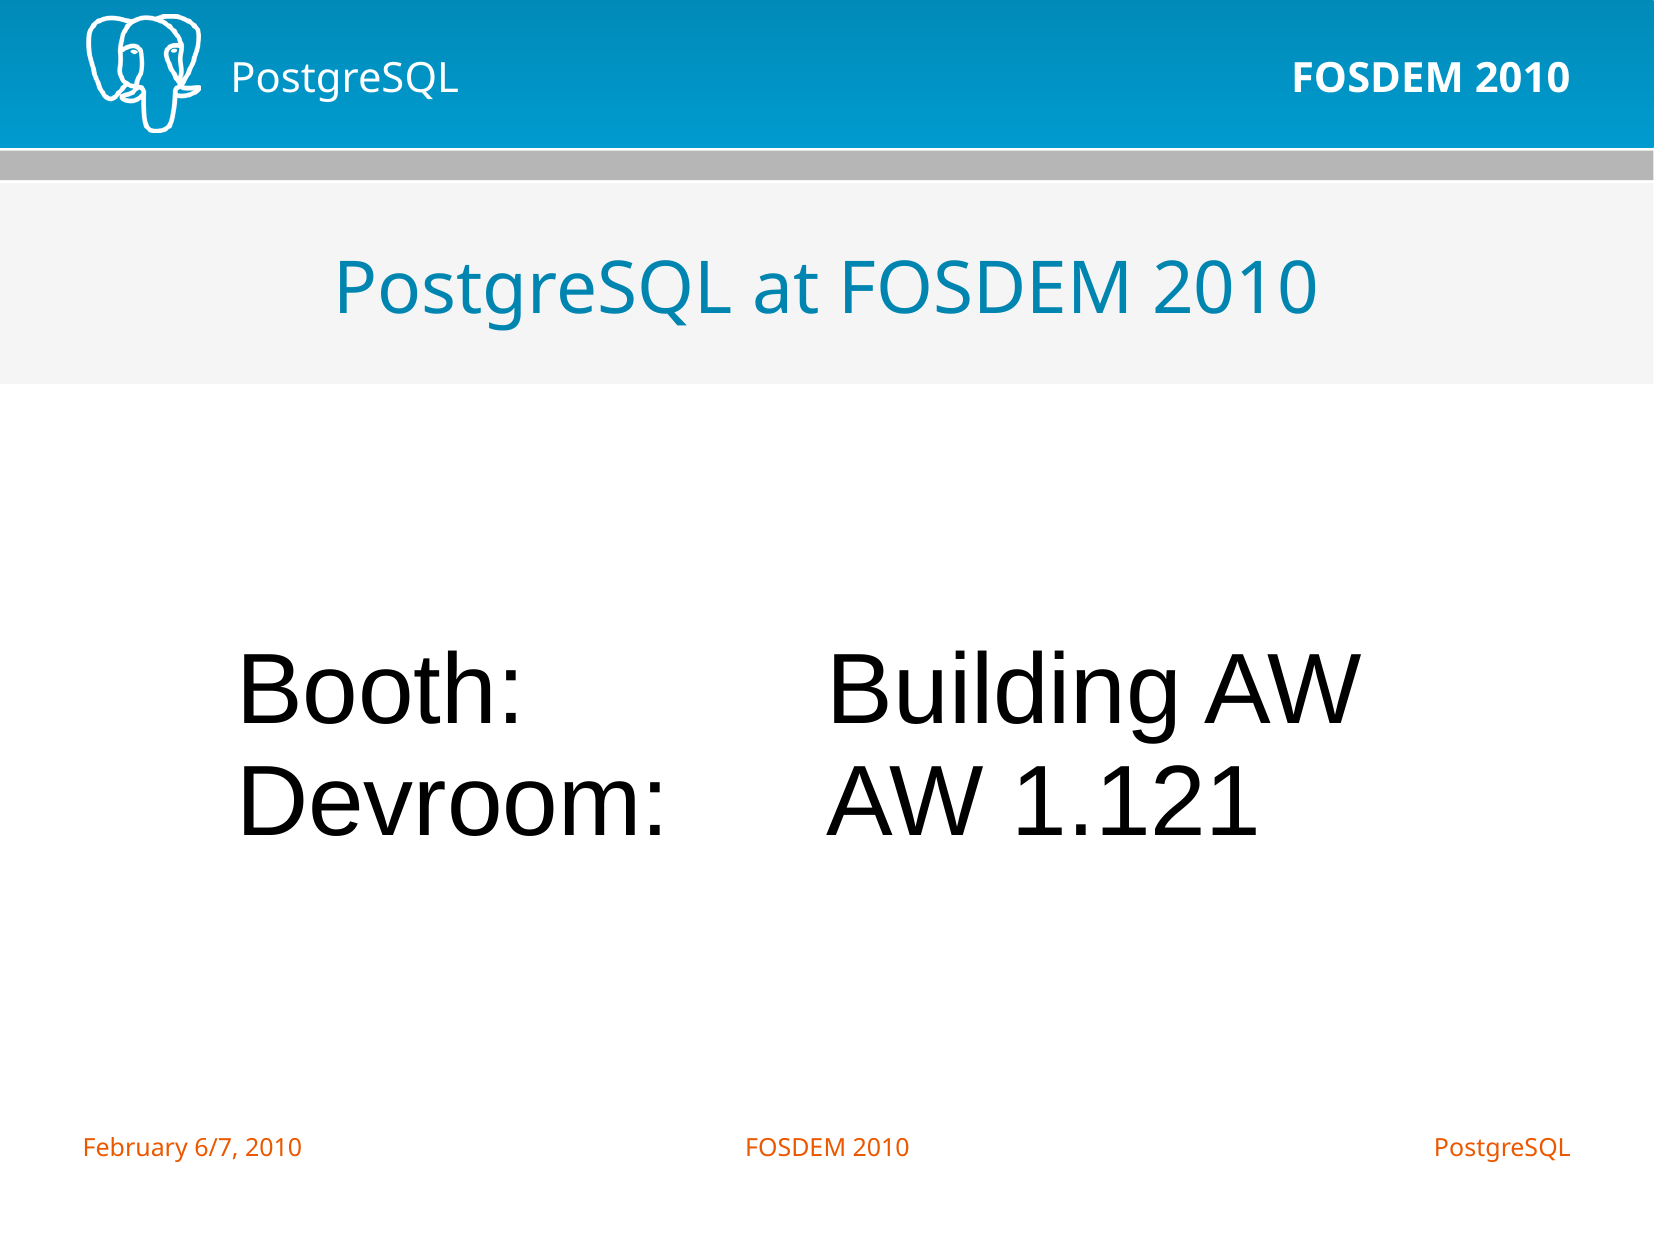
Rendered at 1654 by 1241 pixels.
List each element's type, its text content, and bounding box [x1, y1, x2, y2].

title PostgreSQL at FOSDEM 2010 [82, 200, 1571, 369]
picture [87, 15, 200, 132]
text_box Booth: Building AW Devroom: AW 1.121 [236, 442, 1418, 1048]
